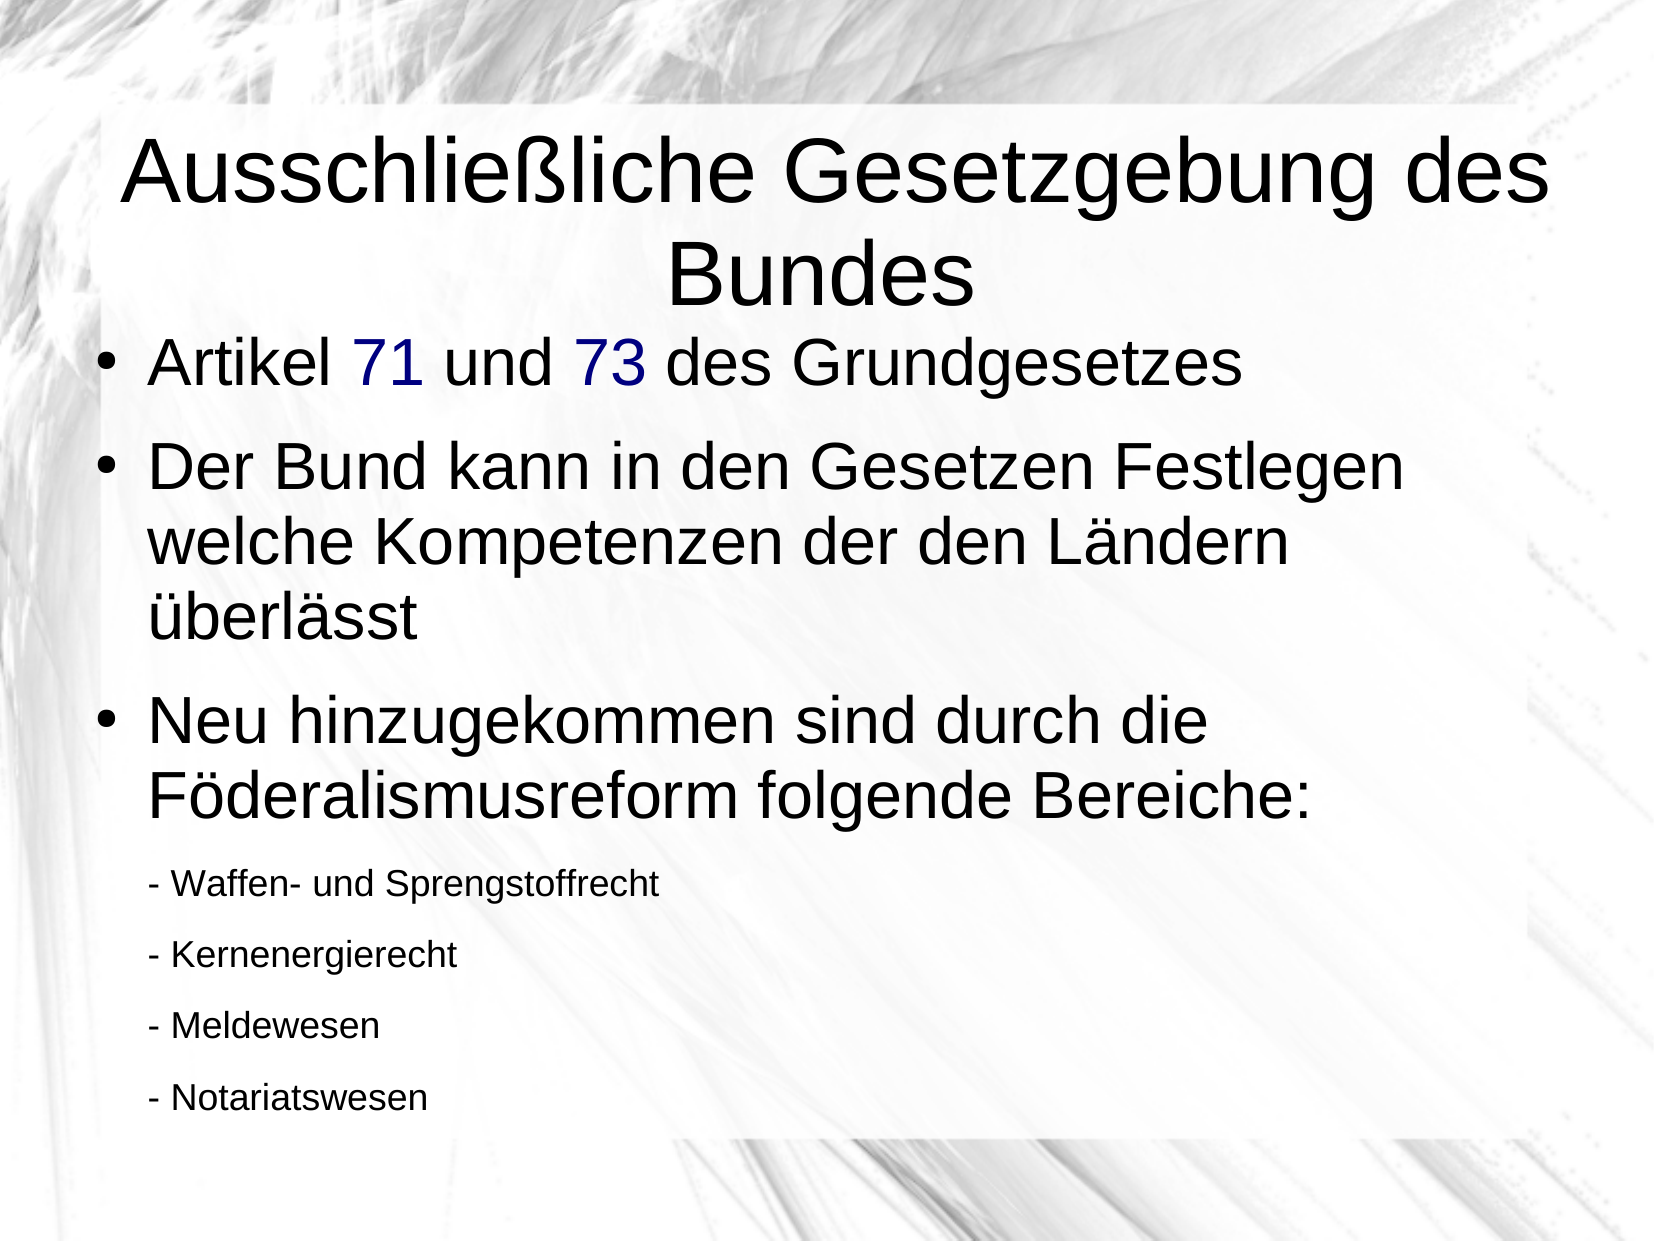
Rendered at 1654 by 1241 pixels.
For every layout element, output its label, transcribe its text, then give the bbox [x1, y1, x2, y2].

title Ausschließliche Gesetzgebung des Bundes [76, 119, 1565, 324]
list Artikel 71 und 73 des Grundgesetzes Der Bund kann in den Gesetzen Festlegen welche Kompetenzen der den Ländern überlässt Neu hinzugekommen sind durch die Föderalismusreform folgende Bereiche: - Waffen- und Sprengstoffrecht - Kernenergierecht - Meldewesen - Notariatswesen [76, 324, 1565, 1152]
picture [0, 0, 1654, 1241]
